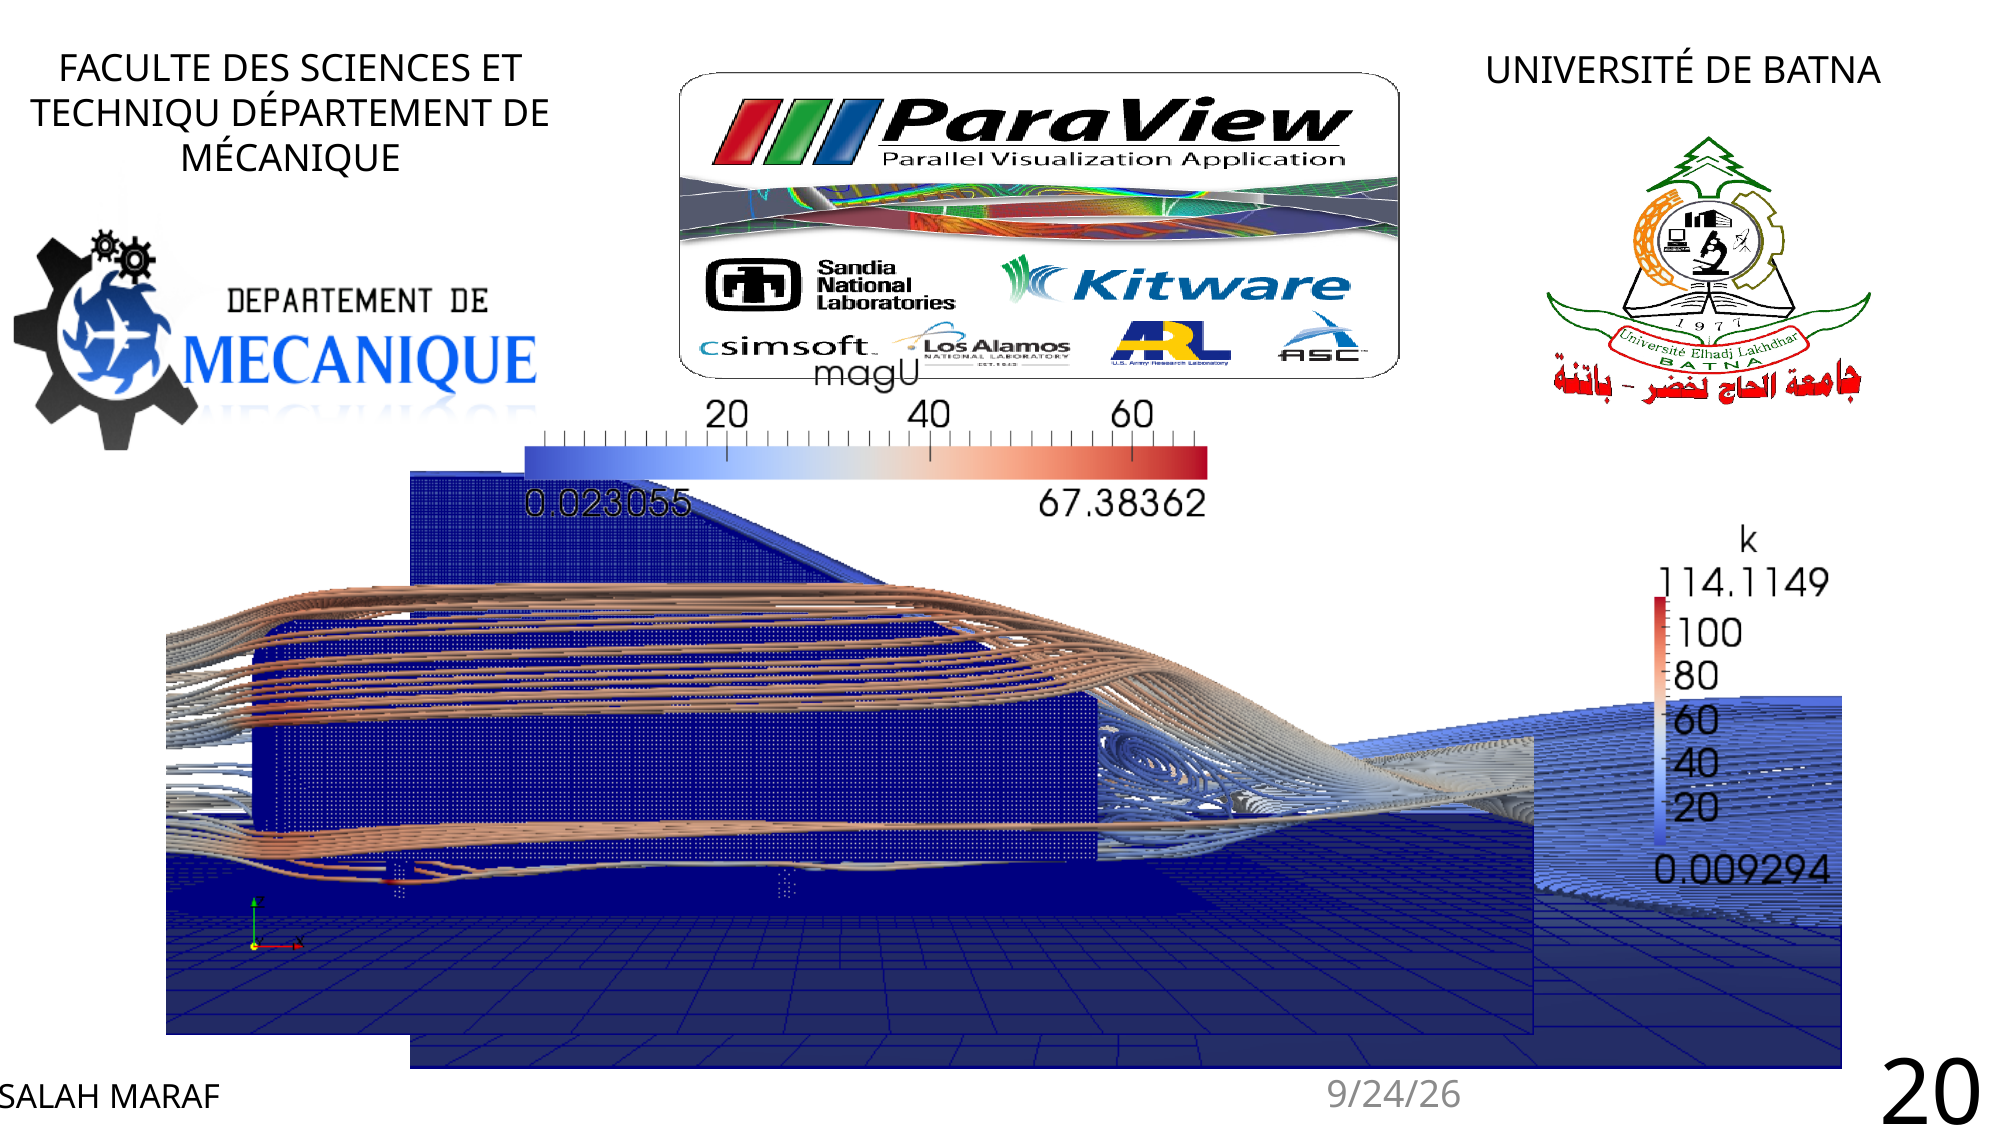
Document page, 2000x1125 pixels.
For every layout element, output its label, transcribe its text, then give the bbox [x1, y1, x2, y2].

picture [0, 71, 1876, 1069]
footer SALAH MARAF [0, 1065, 1016, 1125]
text_box Faculte des Sciences et Techniqu Département de MÉCANIQUE [13, 36, 567, 187]
text_box Université de Batna [1469, 38, 1935, 144]
slide_number <number> [1843, 1065, 2000, 1125]
slide_number 6/21/15 [1182, 1069, 1477, 1125]
